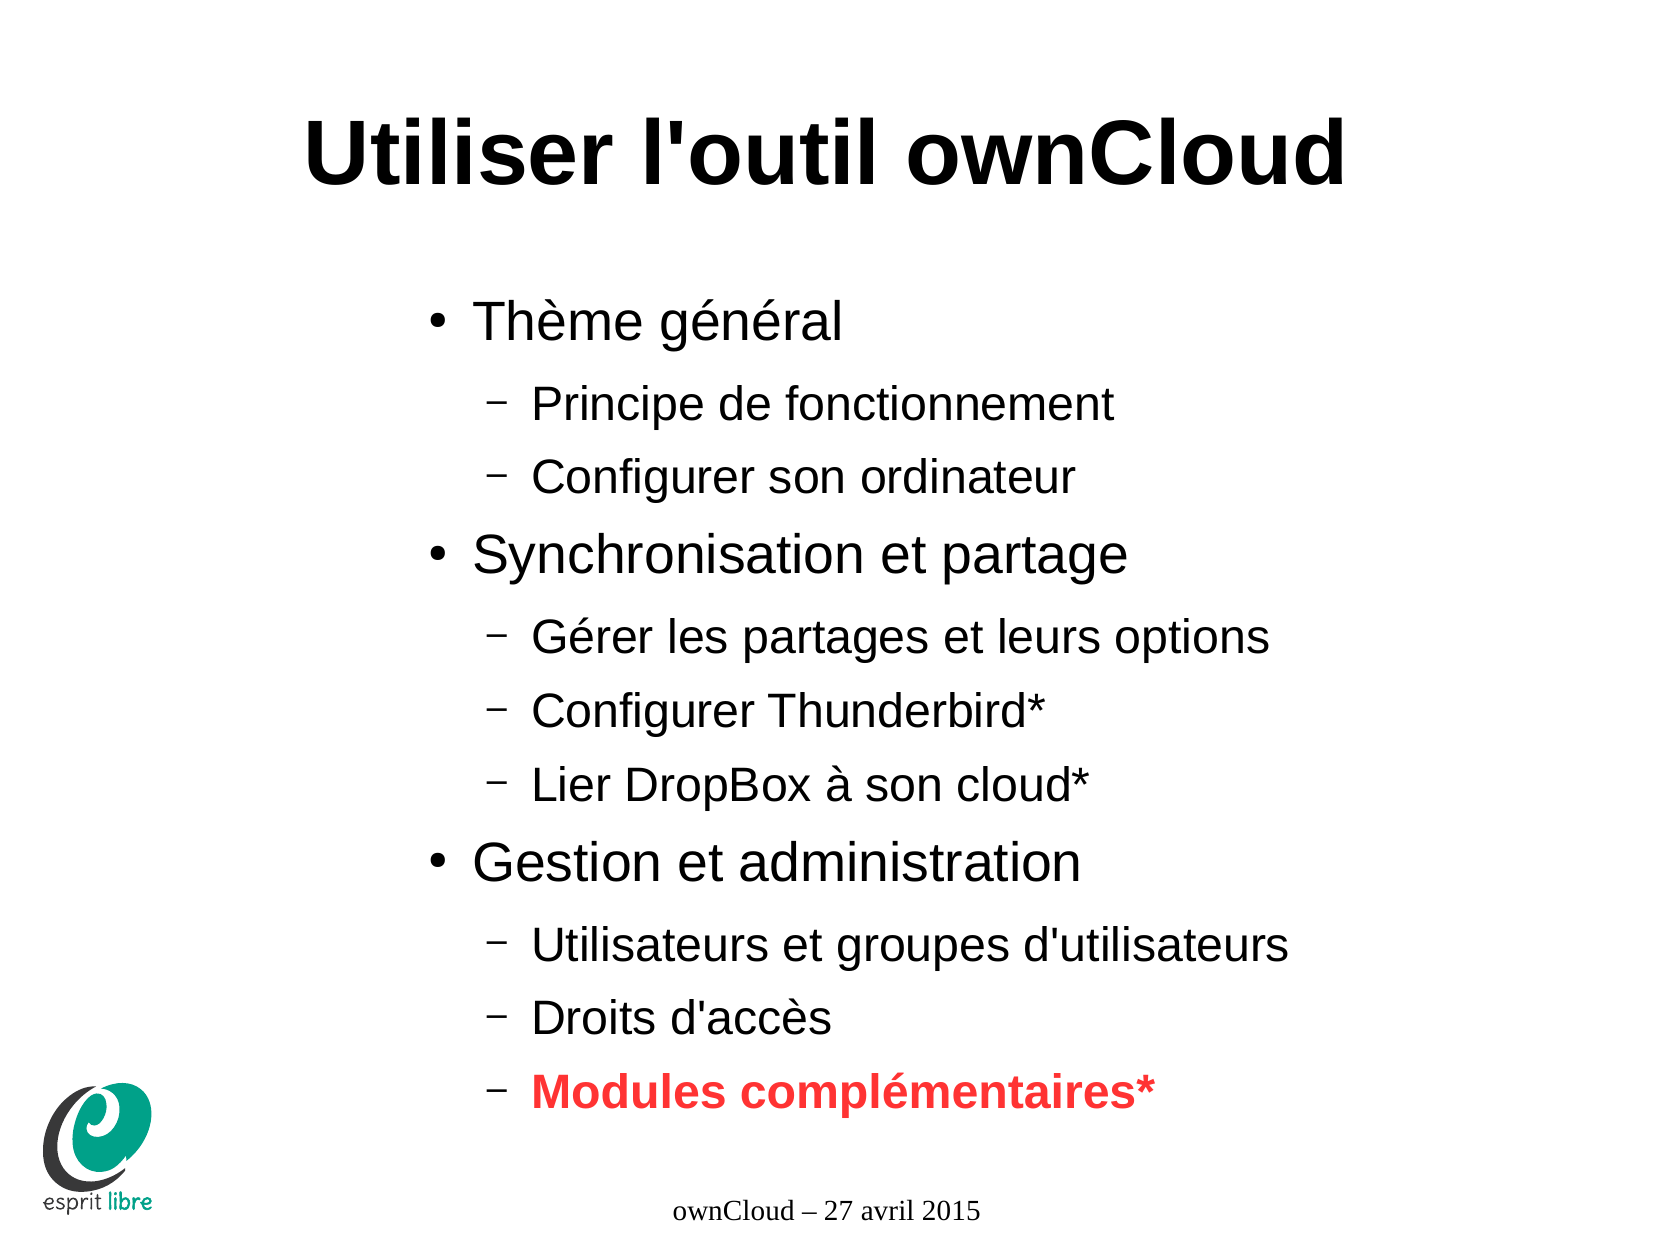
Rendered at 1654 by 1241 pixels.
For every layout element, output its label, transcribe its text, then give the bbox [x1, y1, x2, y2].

list Thème général Principe de fonctionnement Configurer son ordinateur Synchronisation et partage Gérer les partages et leurs options Configurer Thunderbird* Lier DropBox à son cloud* Gestion et administration Utilisateurs et groupes d'utilisateurs Droits d'accès Modules complémentaires* [413, 290, 1571, 1123]
title Utiliser l'outil ownCloud [82, 49, 1571, 257]
